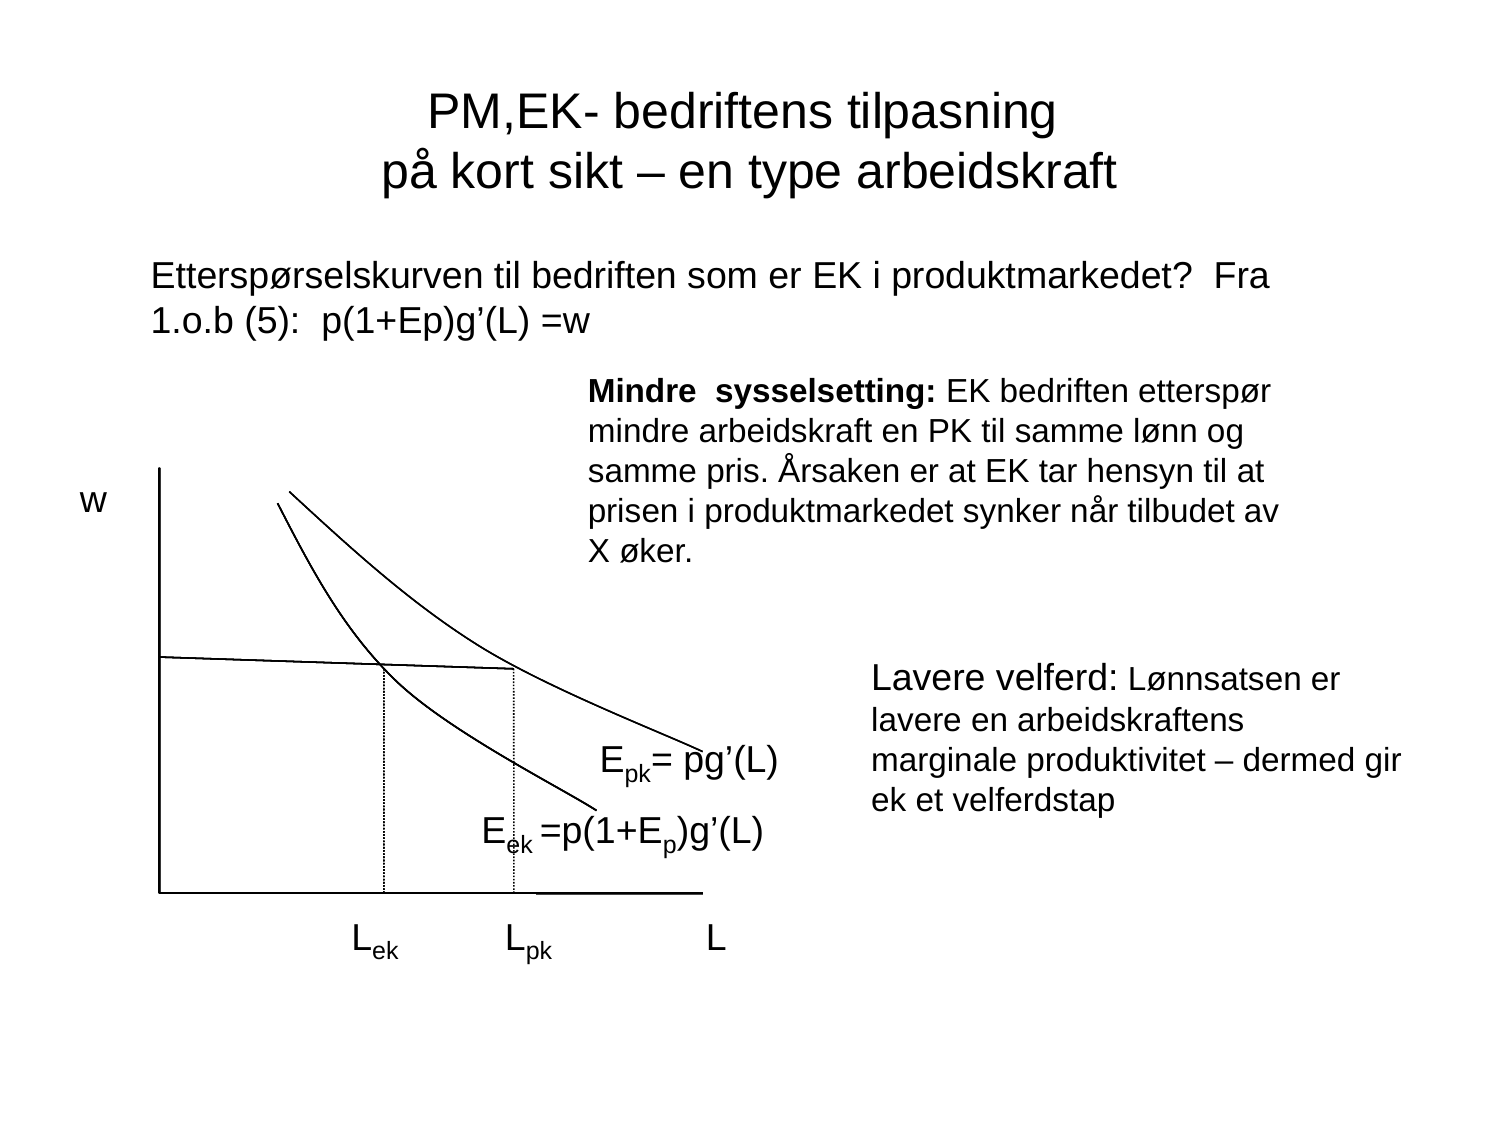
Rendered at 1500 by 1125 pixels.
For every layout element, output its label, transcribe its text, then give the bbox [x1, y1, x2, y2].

text_box Lavere velferd: Lønnsatsen er lavere en arbeidskraftens marginale produktivitet – dermed gir ek et velferdstap [856, 645, 1424, 826]
title PM,EK- bedriftens tilpasning på kort sikt – en type arbeidskraft [75, 45, 1426, 233]
text_box w [64, 467, 136, 529]
text_box [88, 231, 1341, 292]
text_box Eek =p(1+Ep)g’(L) [466, 798, 869, 859]
text_box Mindre sysselsetting: EK bedriften etterspør mindre arbeidskraft en PK til samme lønn og samme pris. Årsaken er at EK tar hensyn til at prisen i produktmarkedet synker når tilbudet av X øker. [572, 361, 1306, 638]
text_box Epk= pg’(L) [584, 727, 822, 789]
text_box L [690, 904, 751, 966]
text_box Lek [336, 904, 443, 966]
text_box Lpk [490, 904, 597, 966]
text_box Etterspørselskurven til bedriften som er EK i produktmarkedet? Fra 1.o.b (5): p(1+Ep)g’(L) =w [135, 243, 1377, 349]
